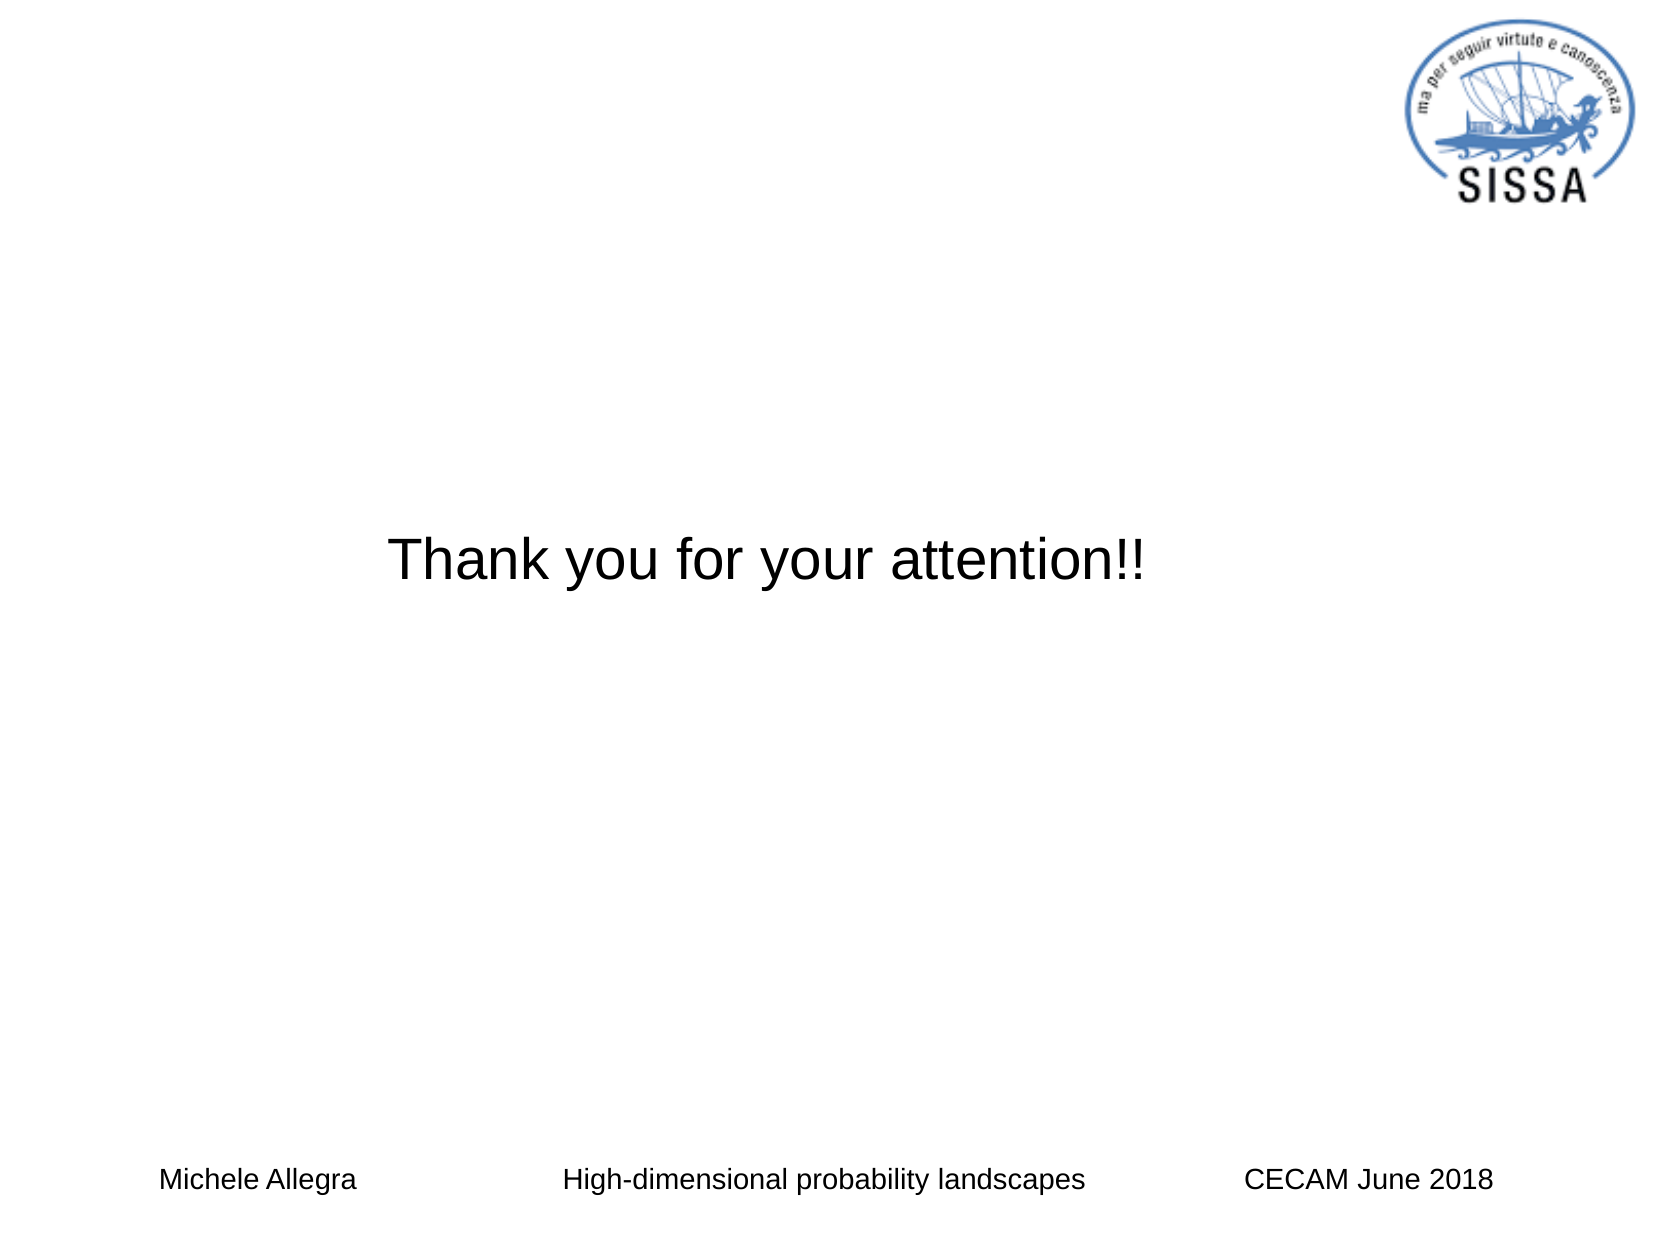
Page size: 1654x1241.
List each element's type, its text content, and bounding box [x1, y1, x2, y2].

title Michele Allegra High-dimensional probability landscapes CECAM June 2018 [82, 1141, 1571, 1217]
picture [1391, 16, 1652, 207]
subtitle [82, 198, 1571, 1111]
